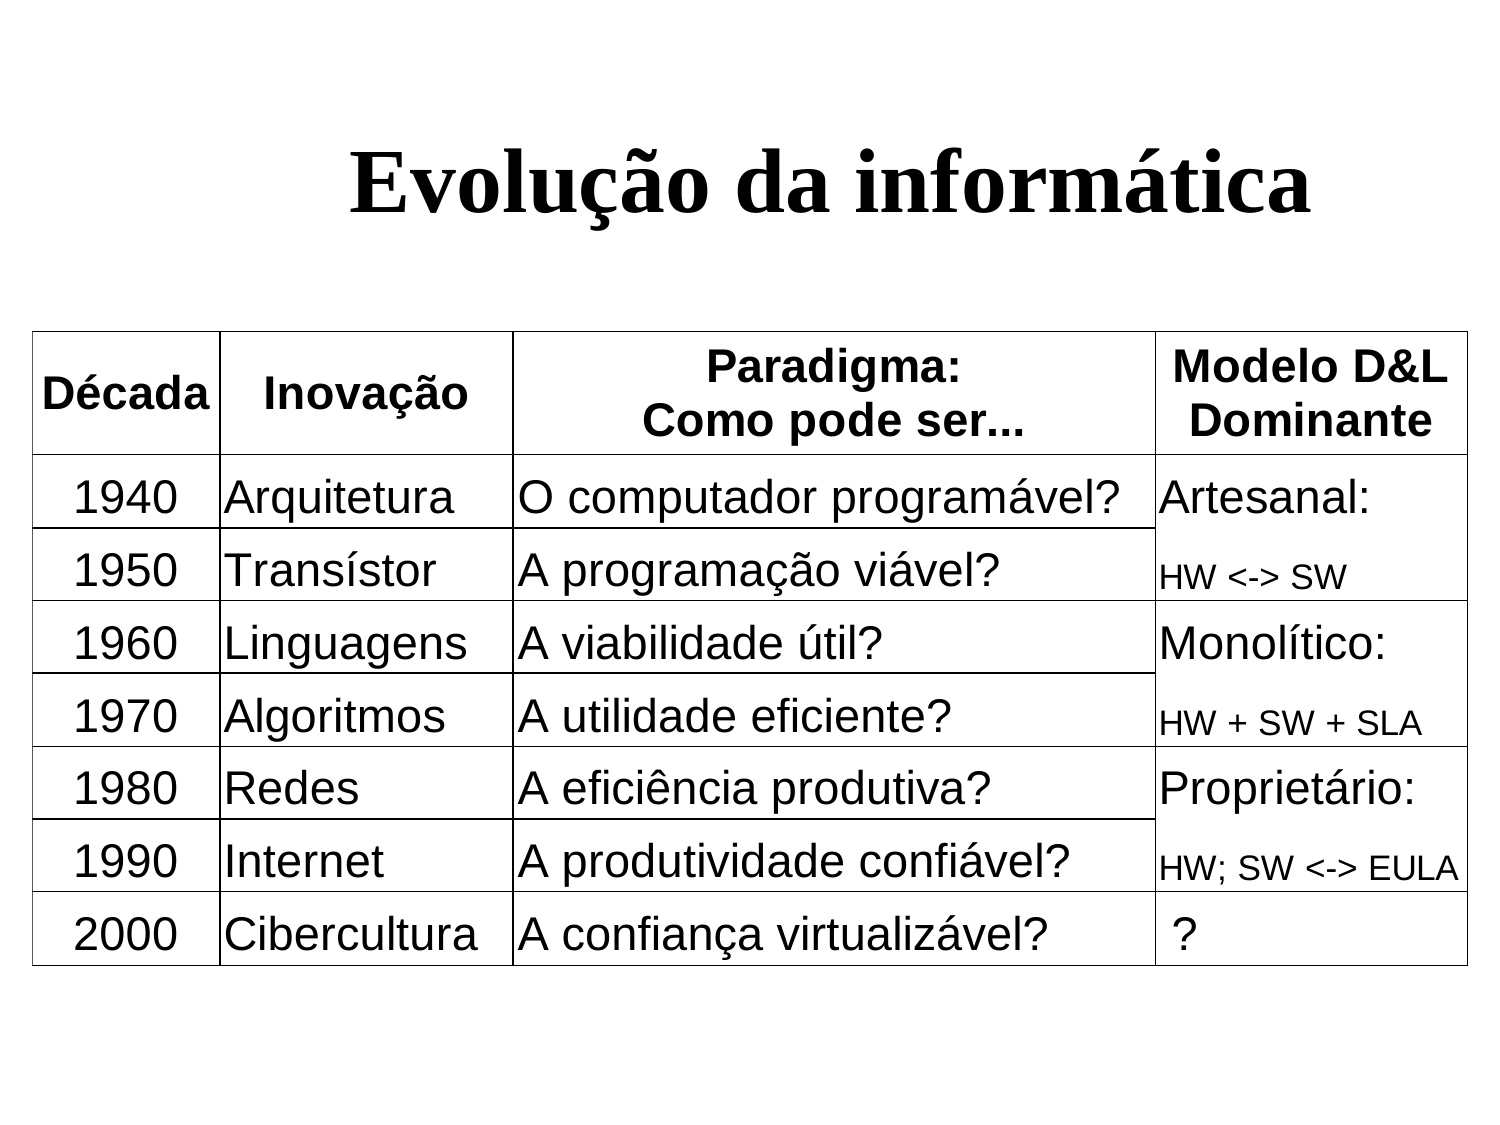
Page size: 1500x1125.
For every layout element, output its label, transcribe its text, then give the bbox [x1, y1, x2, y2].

text_box Evolução da informática [140, 75, 1500, 283]
chart [32, 331, 1470, 968]
